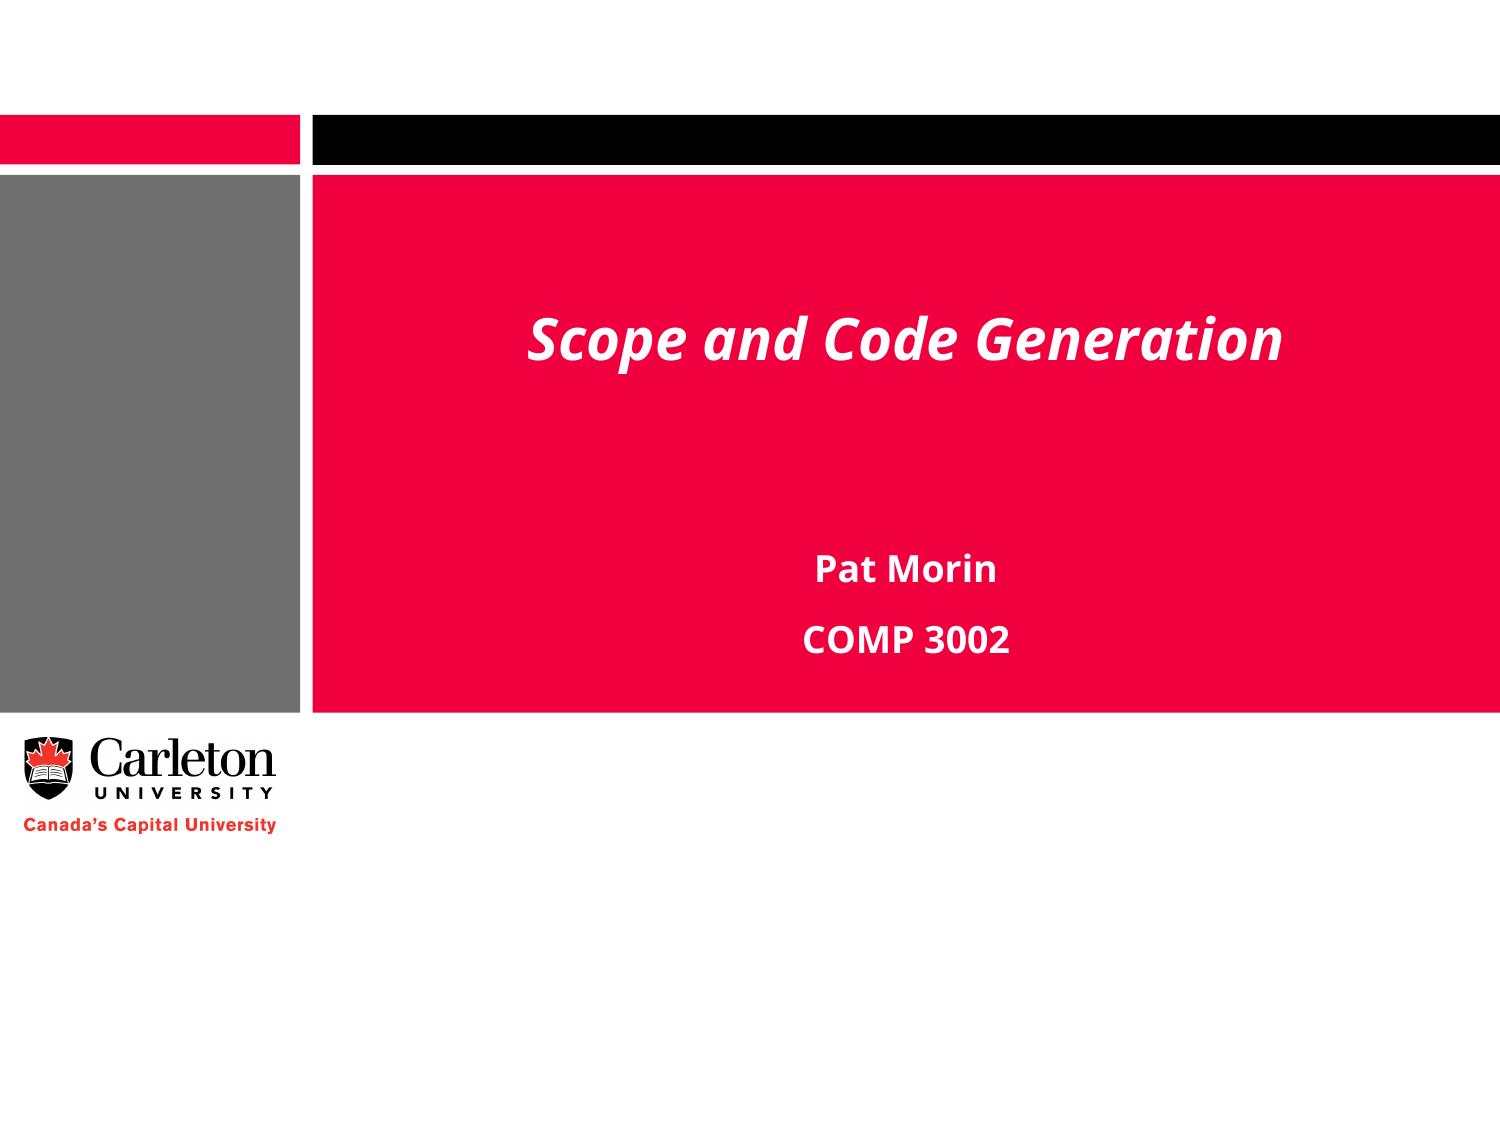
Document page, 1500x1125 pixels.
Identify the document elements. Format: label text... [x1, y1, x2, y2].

subtitle Pat Morin COMP 3002 [312, 524, 1500, 713]
picture [24, 737, 276, 834]
title Scope and Code Generation [312, 174, 1500, 501]
